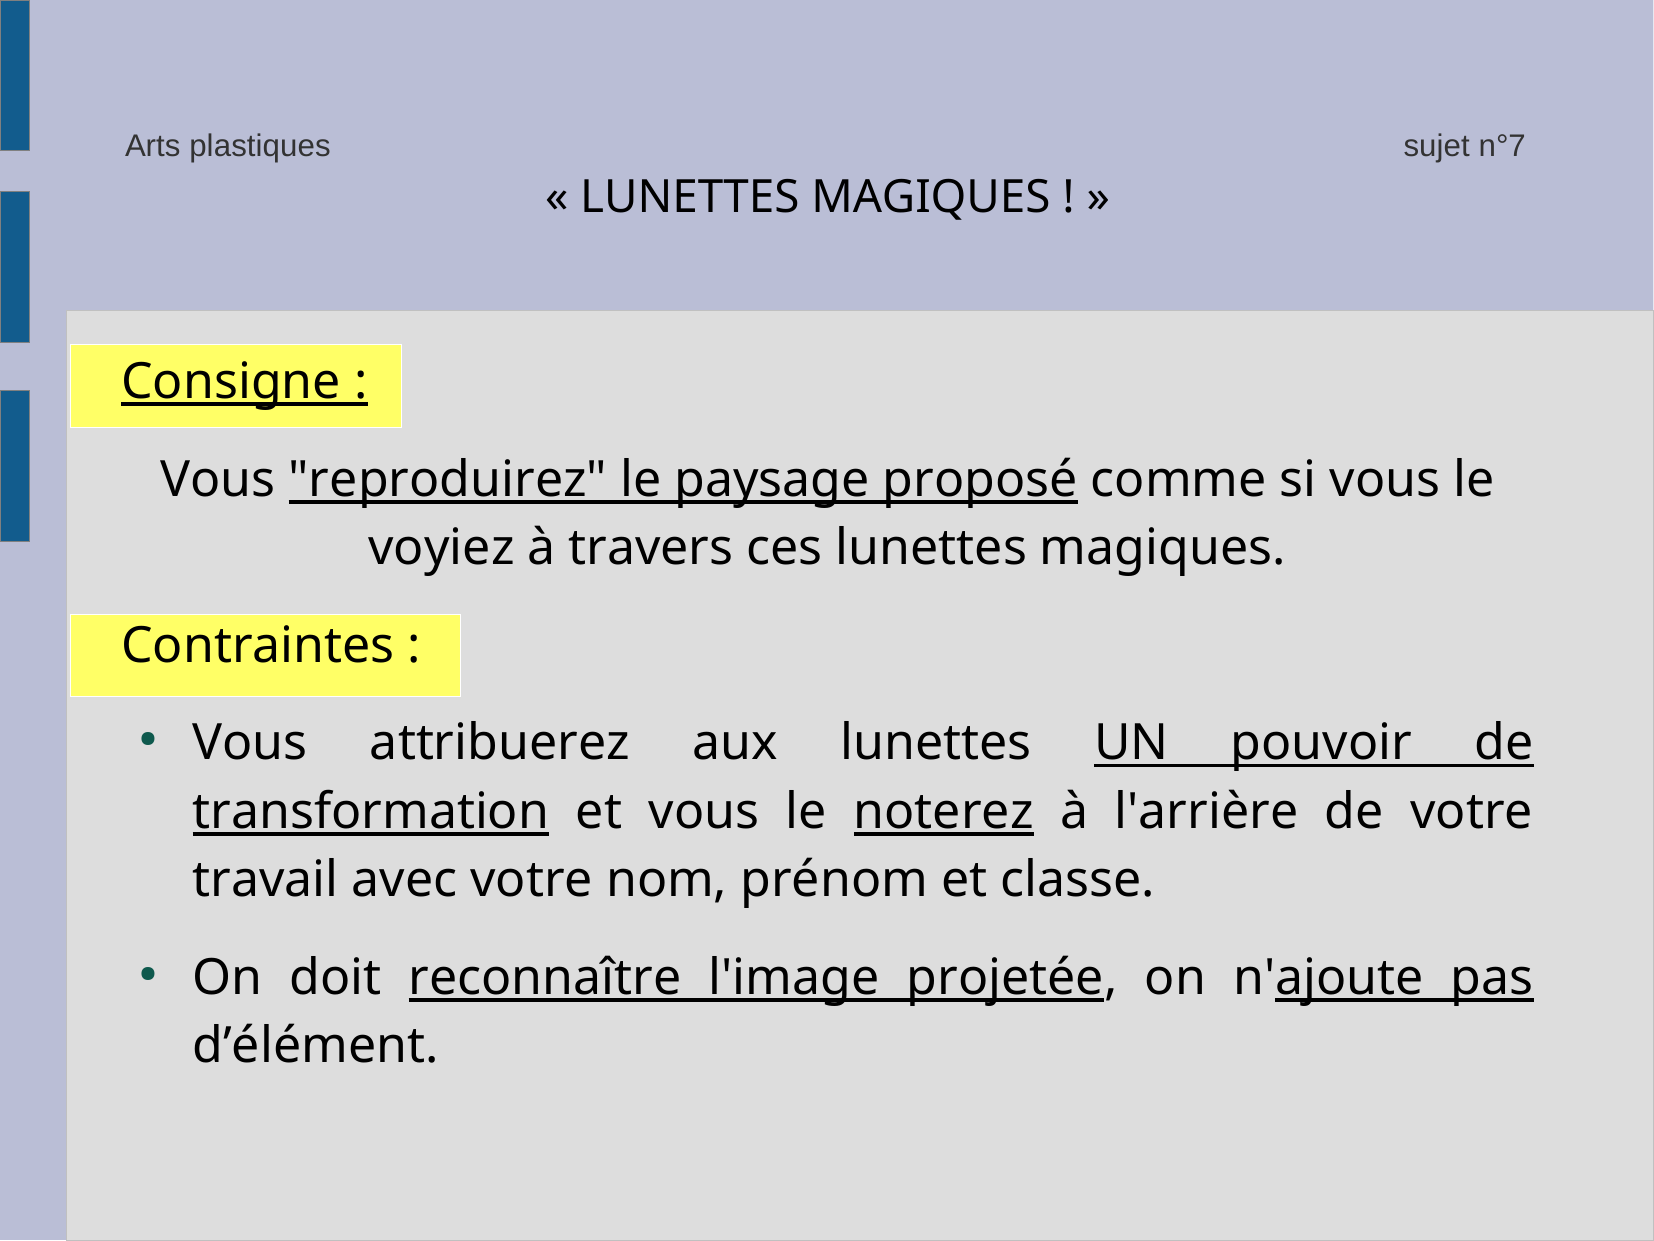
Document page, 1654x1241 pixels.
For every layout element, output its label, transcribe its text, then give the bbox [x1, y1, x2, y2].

text_box [70, 344, 121, 428]
title Arts plastiques sujet n°7 « LUNETTES MAGIQUES ! » [121, 91, 1534, 299]
text_box [70, 614, 121, 697]
list Consigne : Vous "reproduirez" le paysage proposé comme si vous le voyiez à travers ces lunettes magiques. Contraintes : Vous attribuerez aux lunettes UN pouvoir de transformation et vous le noterez à l'arrière de votre travail avec votre nom, prénom et classe. On doit reconnaître l'image projetée, on n'ajoute pas d’élément. [121, 344, 1534, 1127]
